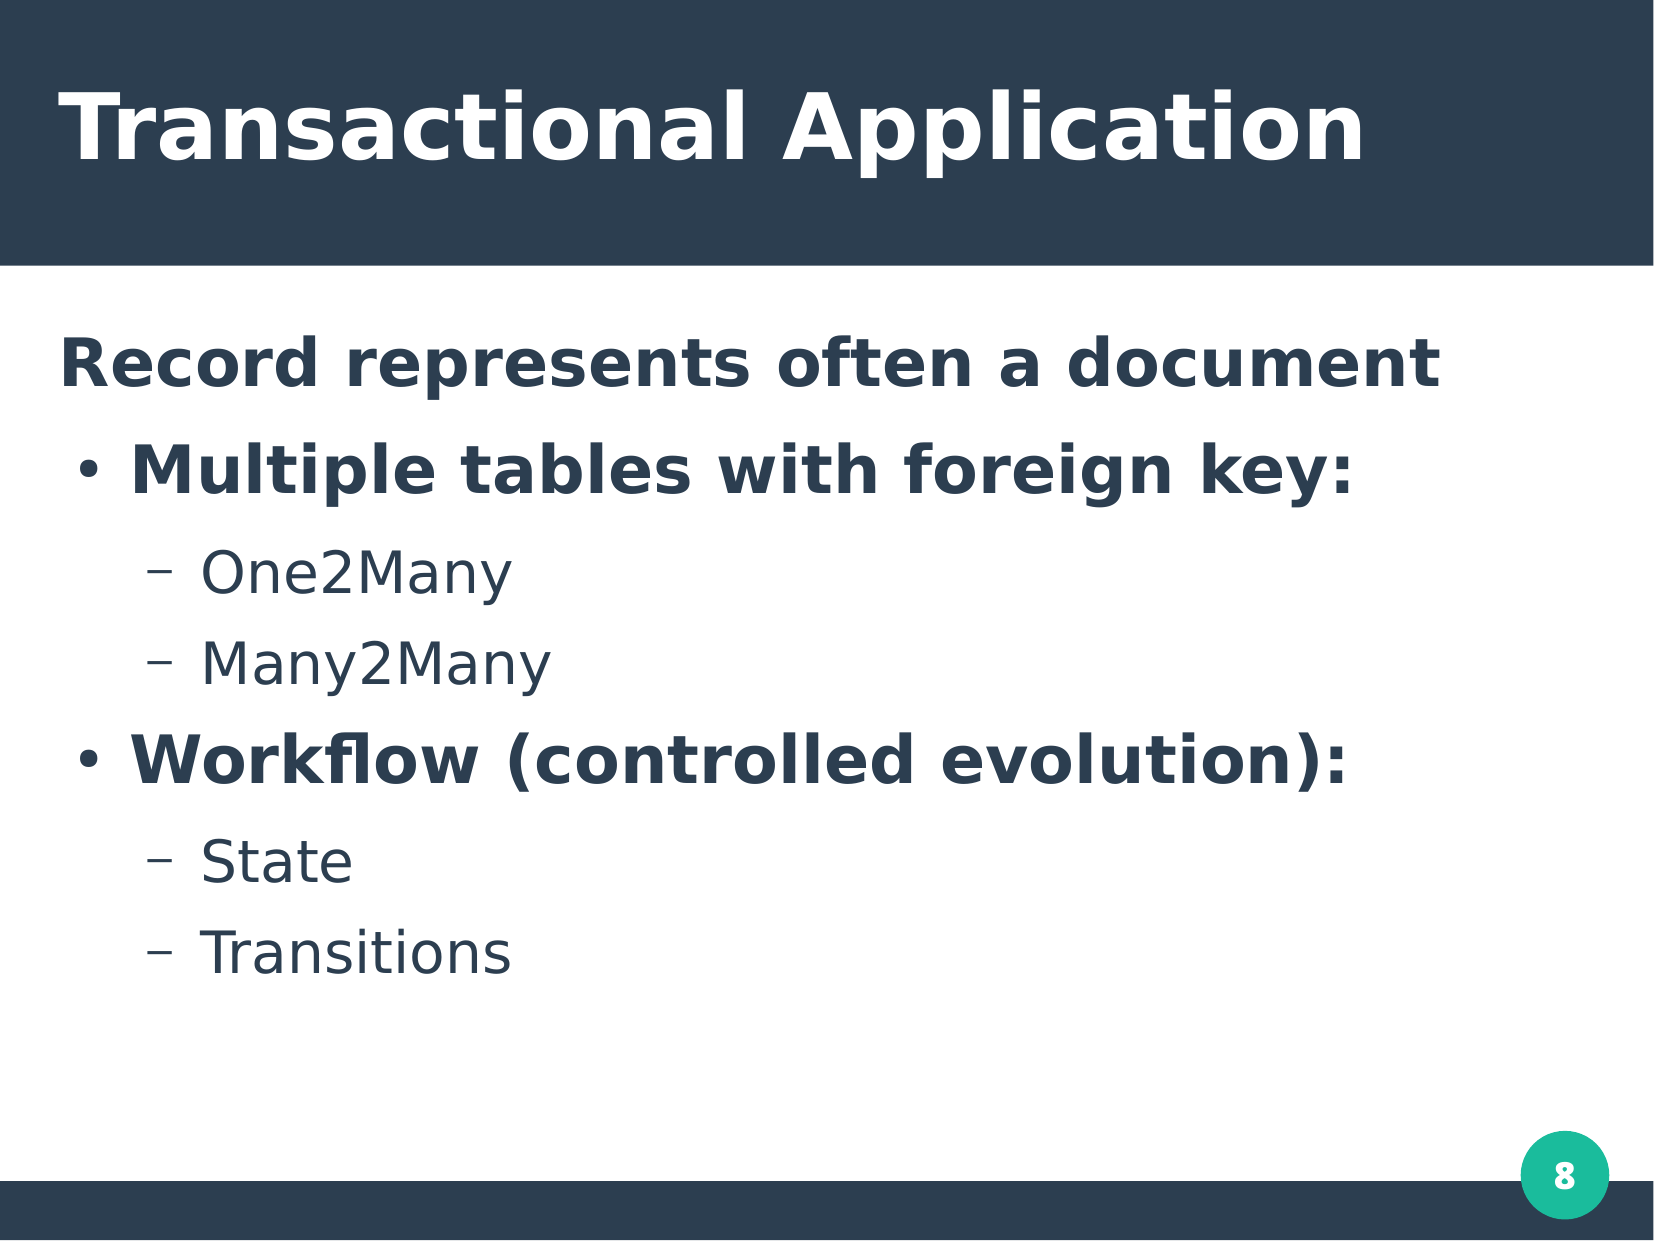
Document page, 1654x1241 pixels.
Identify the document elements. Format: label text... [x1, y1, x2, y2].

list Record represents often a document Multiple tables with foreign key: One2Many Many2Many Workflow (controlled evolution): State Transitions [59, 324, 1595, 1152]
title Transactional Application [59, 49, 1595, 207]
